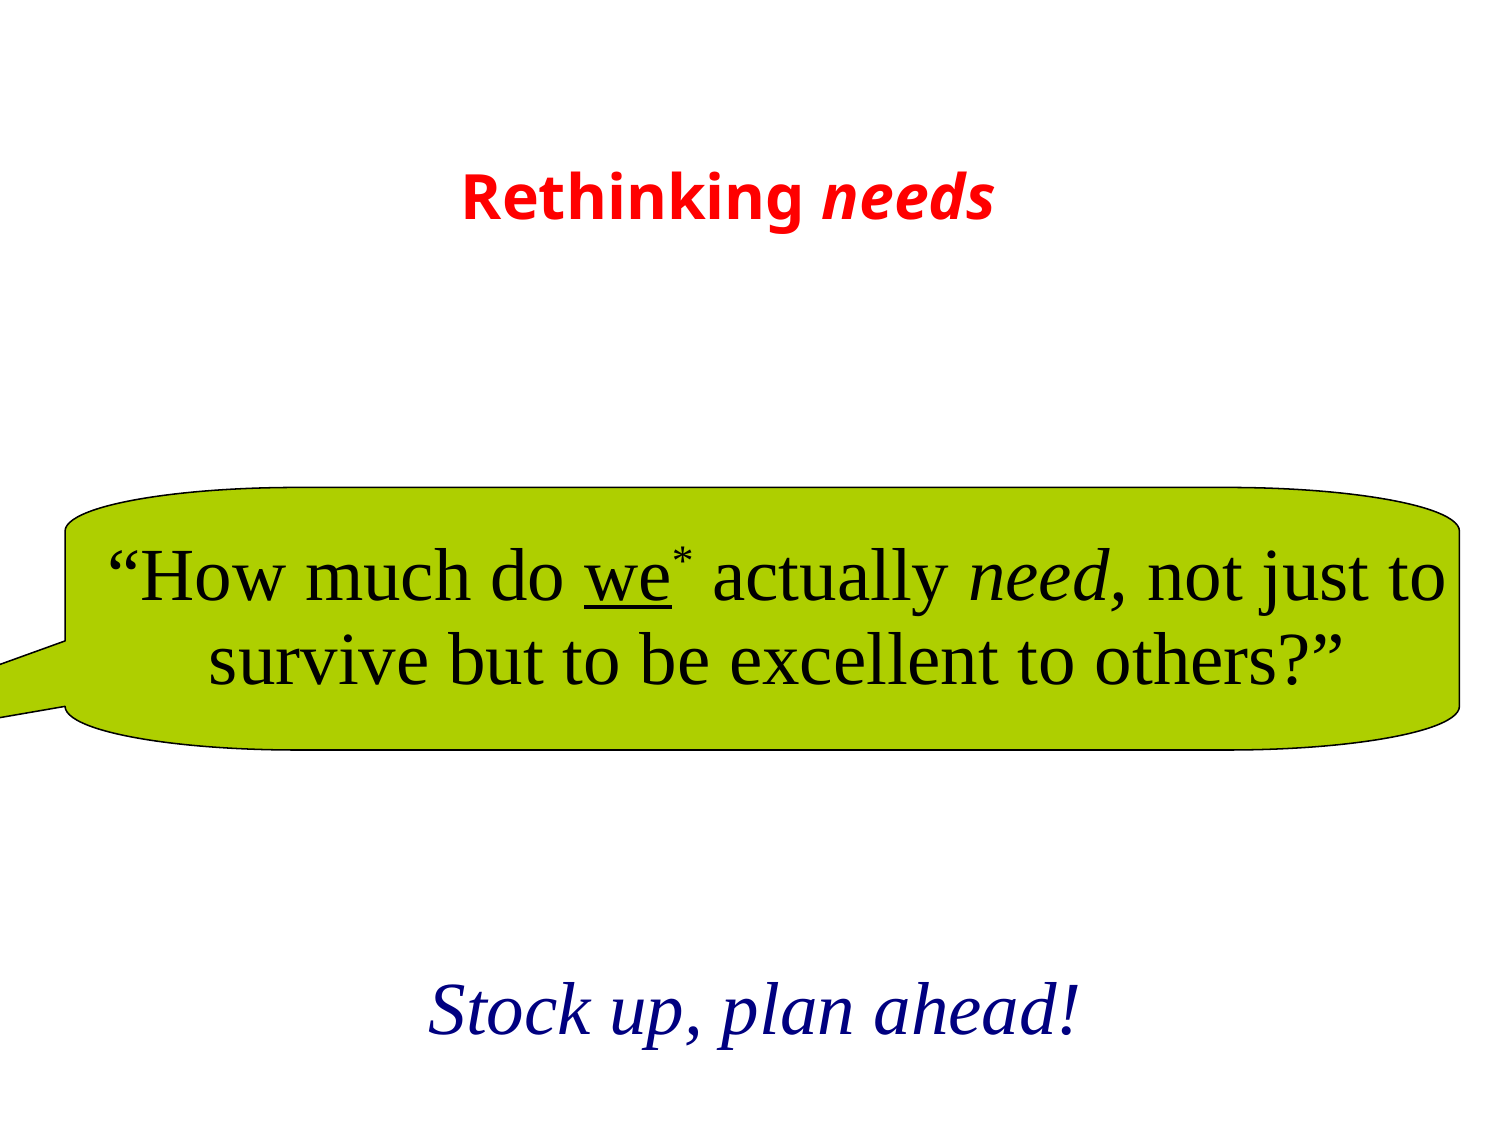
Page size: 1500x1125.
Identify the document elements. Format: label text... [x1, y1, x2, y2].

text_box [0, 487, 1460, 751]
text_box Stock up, plan ahead! [115, 959, 1396, 1059]
text_box “How much do we* actually need, not just to survive but to be excellent to others?” [88, 526, 1466, 708]
text_box Rethinking needs [206, 99, 1251, 288]
